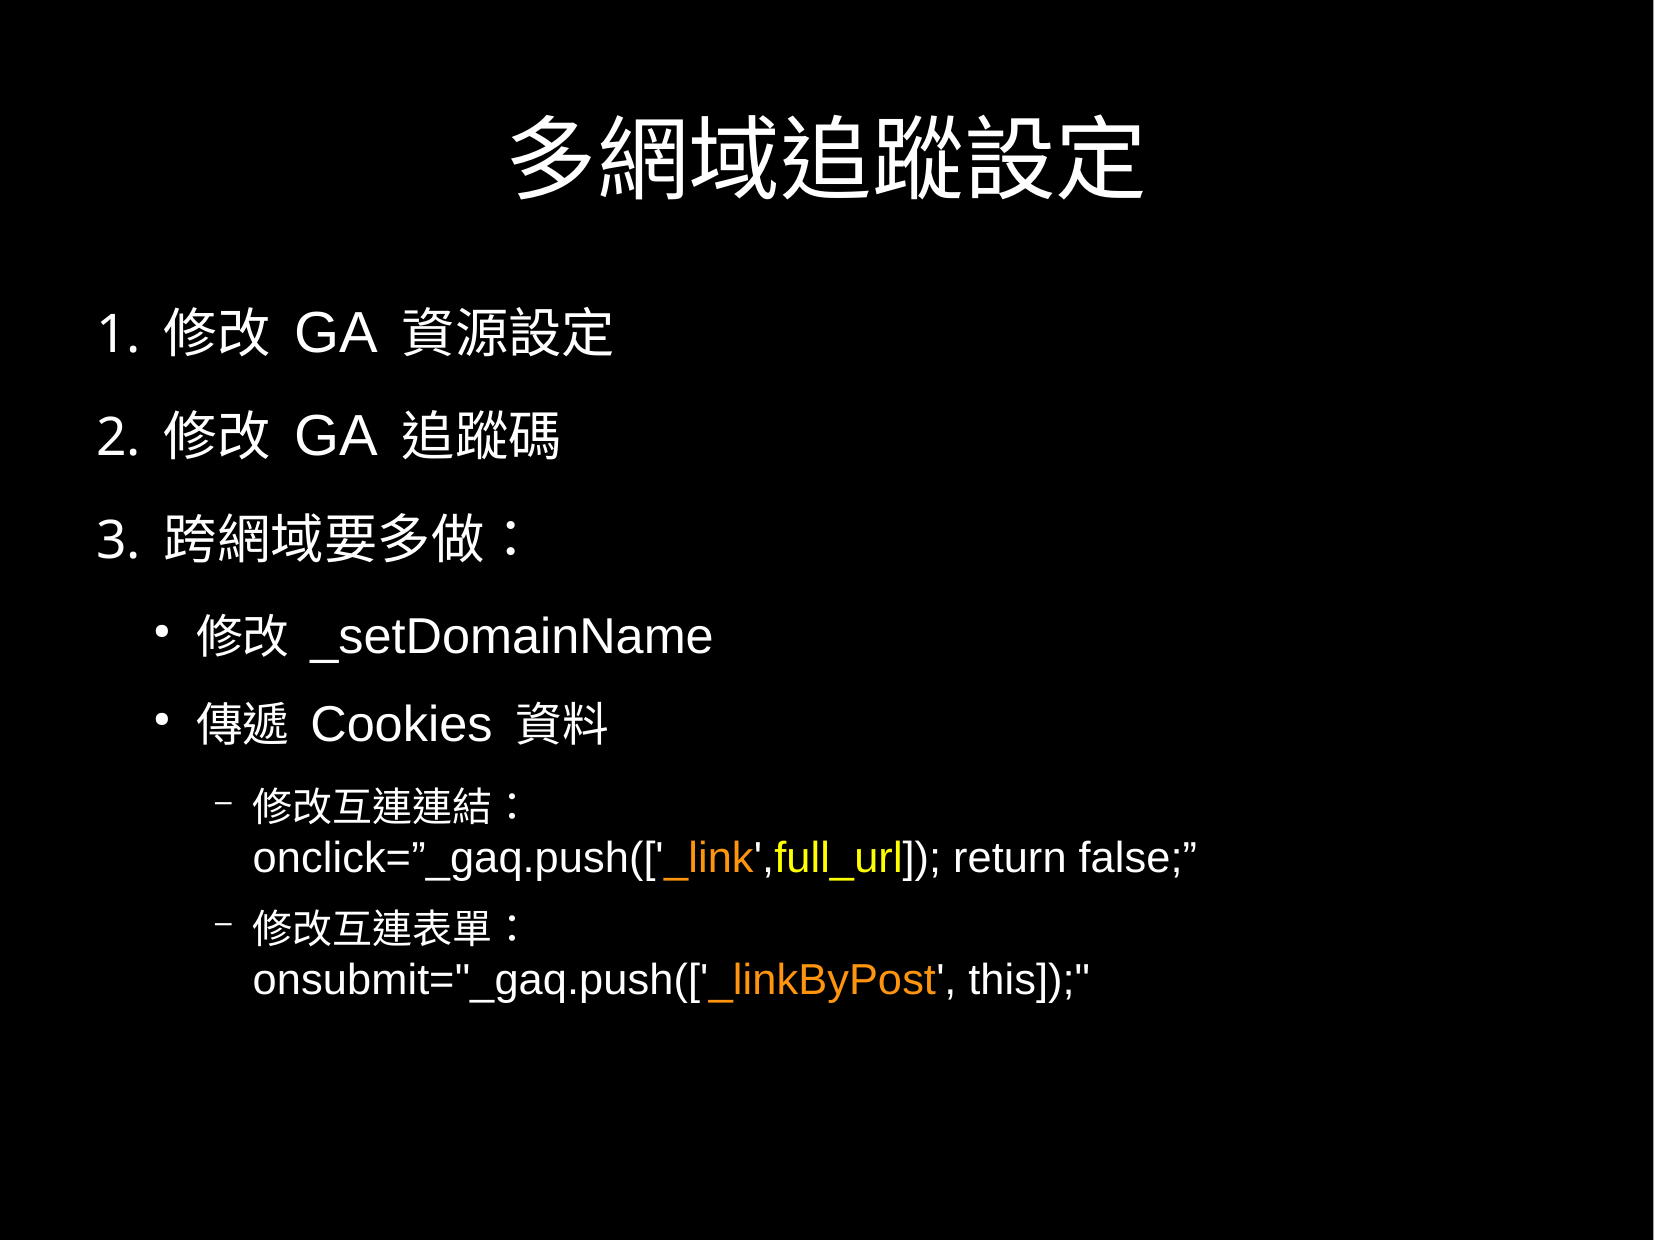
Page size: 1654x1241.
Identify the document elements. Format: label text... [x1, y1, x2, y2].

list 修改 GA 資源設定 修改 GA 追蹤碼 跨網域要多做： 修改 _setDomainName 傳遞 Cookies 資料 修改互連連結： onclick=”_gaq.push(['_link',full_url]); return false;” 修改互連表單： onsubmit="_gaq.push(['_linkByPost', this]);" [82, 290, 1571, 1010]
title 多網域追蹤設定 [82, 49, 1571, 257]
